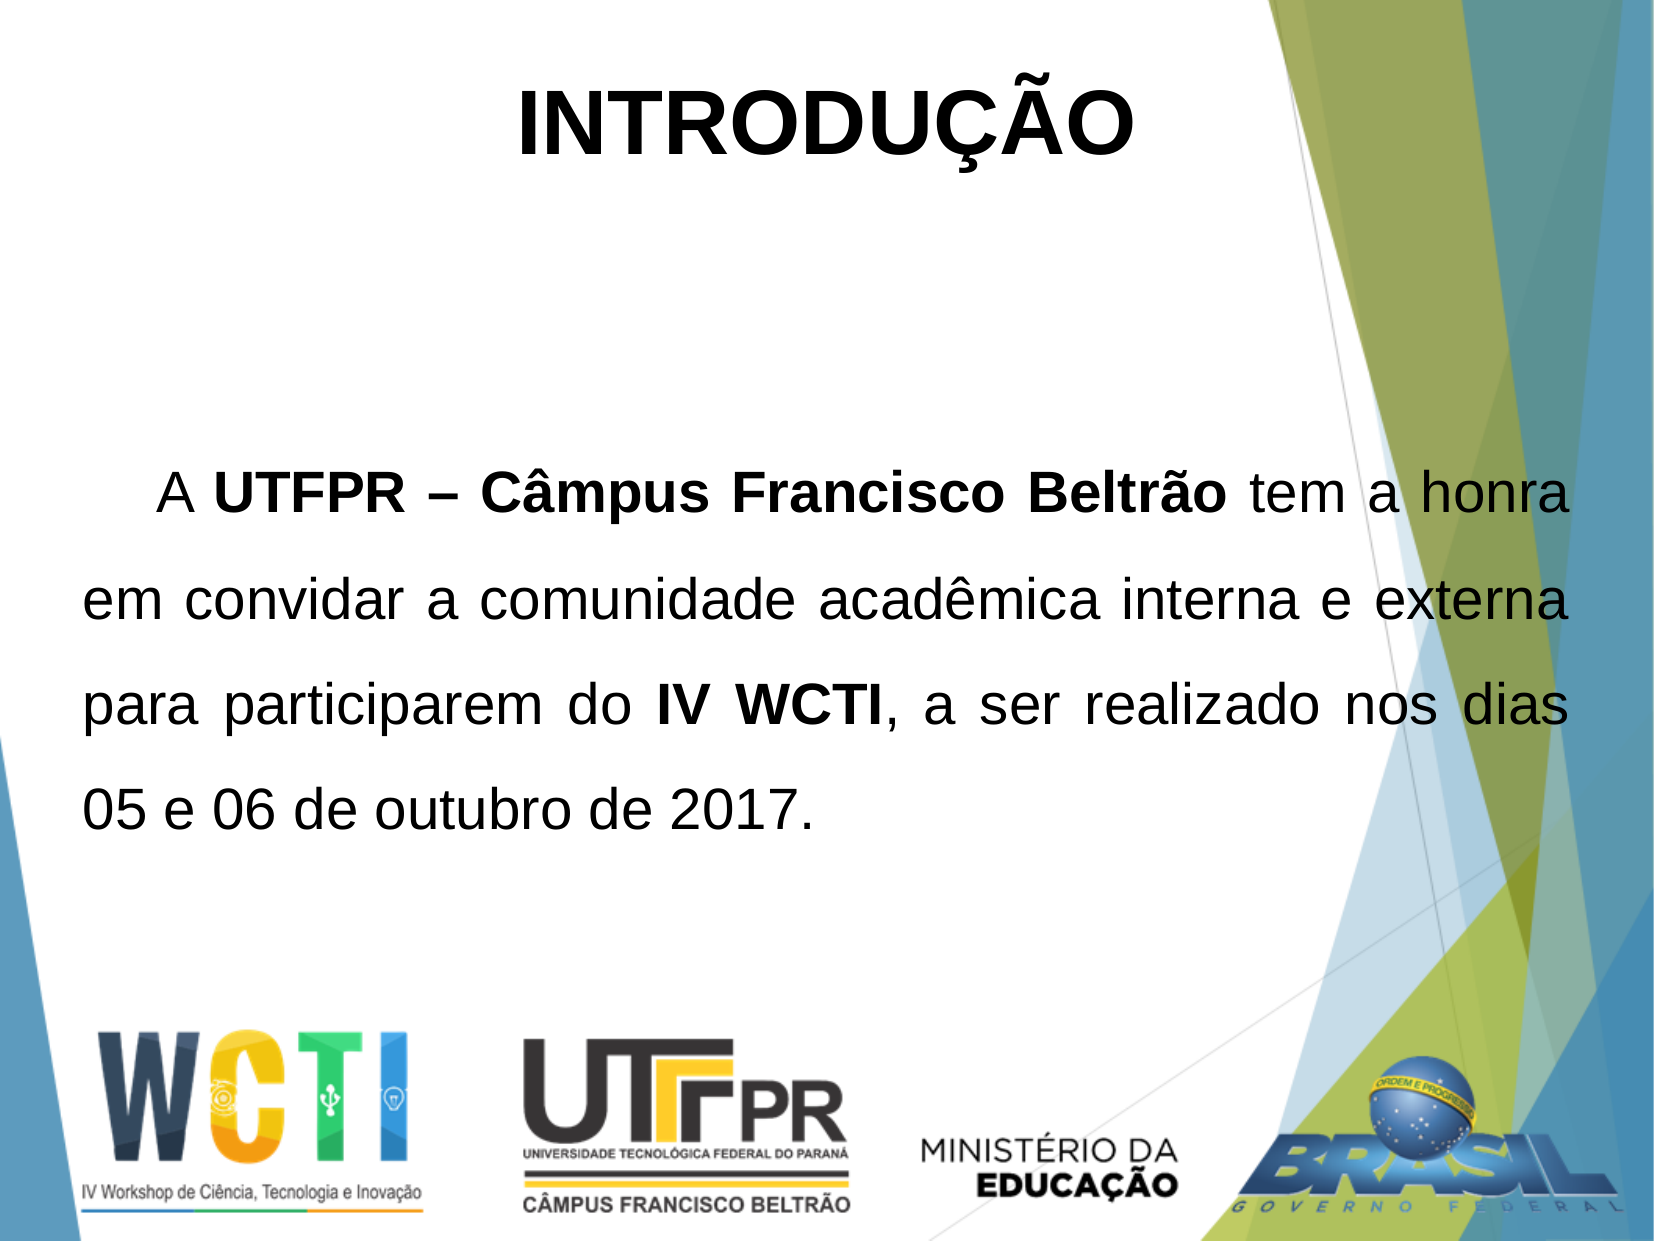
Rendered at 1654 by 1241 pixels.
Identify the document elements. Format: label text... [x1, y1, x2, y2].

picture [0, 0, 1654, 1241]
text_box A UTFPR – Câmpus Francisco Beltrão tem a honra em convidar a comunidade acadêmica interna e externa para participarem do IV WCTI, a ser realizado nos dias 05 e 06 de outubro de 2017. [82, 290, 1571, 957]
text_box INTRODUÇÃO [82, 66, 1571, 169]
